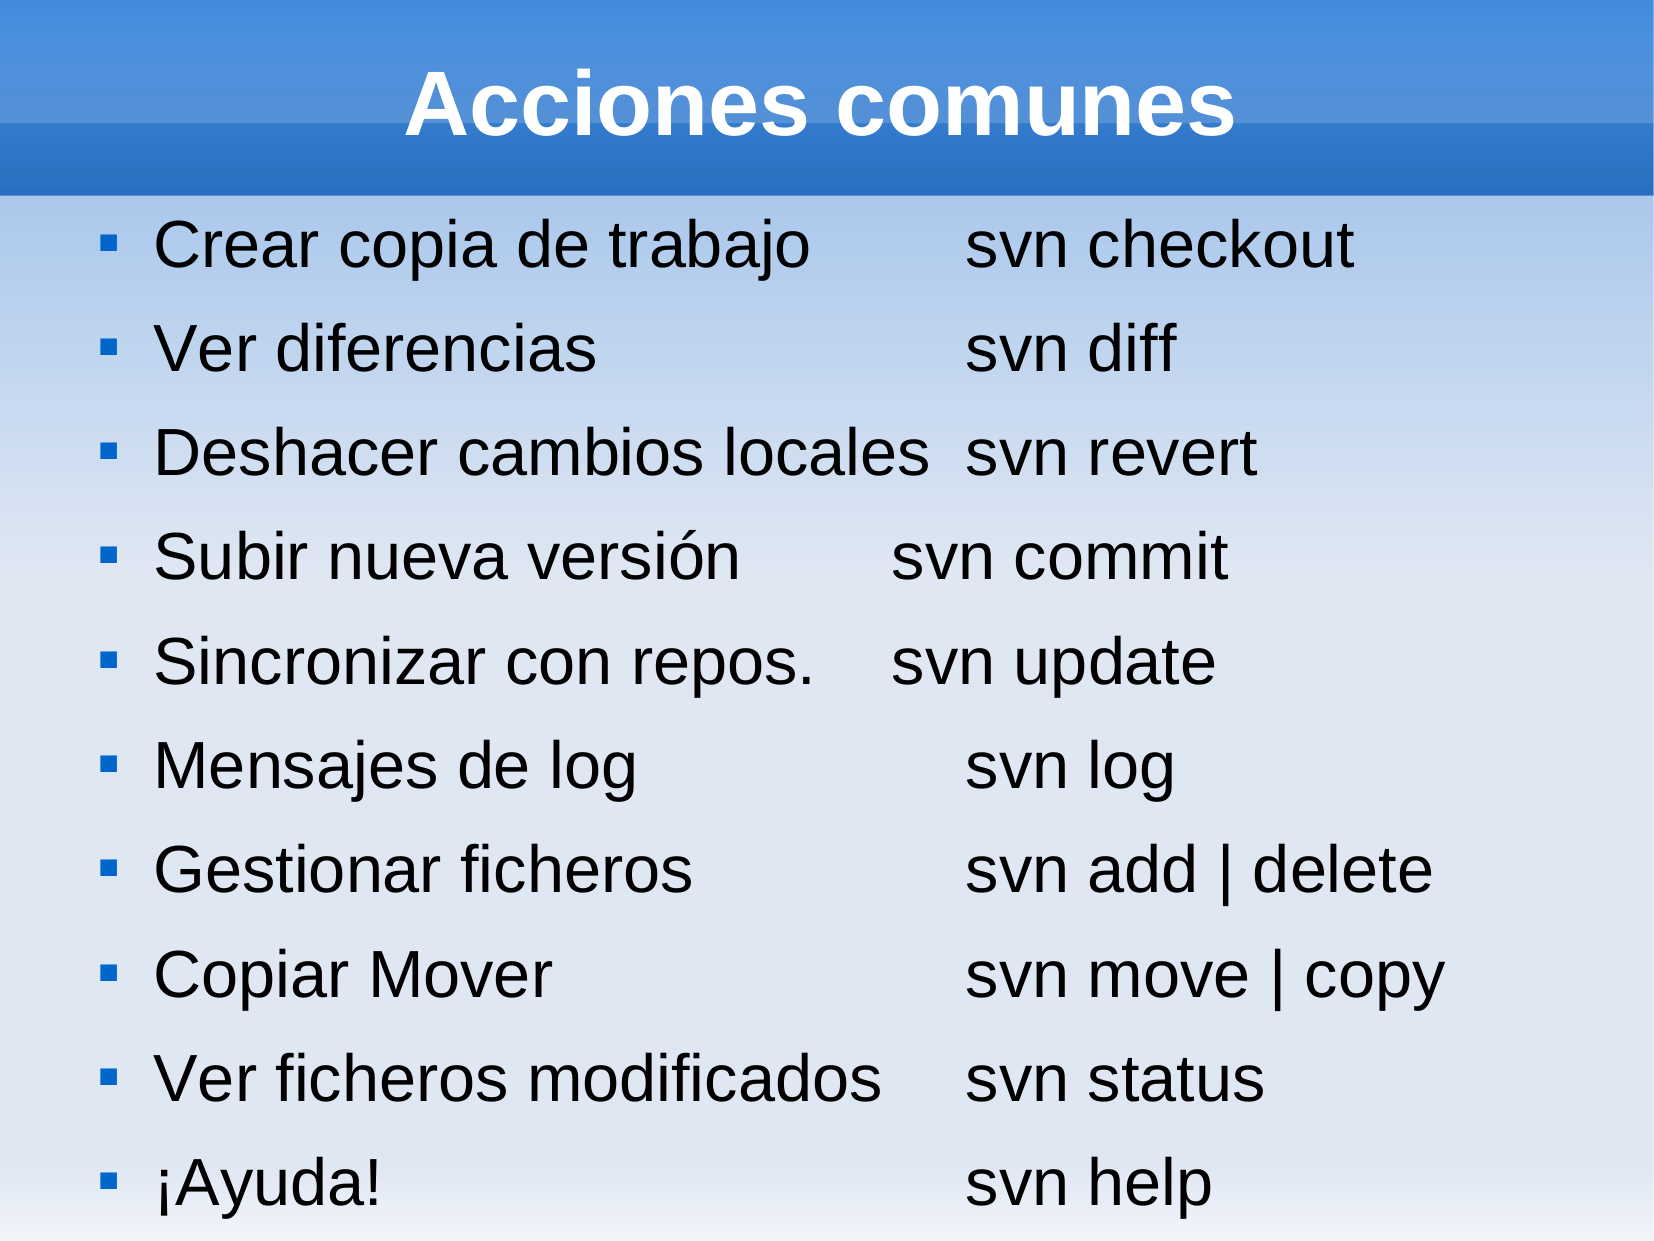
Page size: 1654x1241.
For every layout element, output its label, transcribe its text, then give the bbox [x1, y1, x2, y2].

picture [0, 0, 1654, 1241]
title Acciones comunes [76, 7, 1565, 200]
list Crear copia de trabajo svn checkout Ver diferencias svn diff Deshacer cambios locales svn revert Subir nueva versión svn commit Sincronizar con repos. svn update Mensajes de log svn log Gestionar ficheros svn add | delete Copiar Mover svn move | copy Ver ficheros modificados svn status ¡Ayuda! svn help [82, 206, 1571, 1241]
